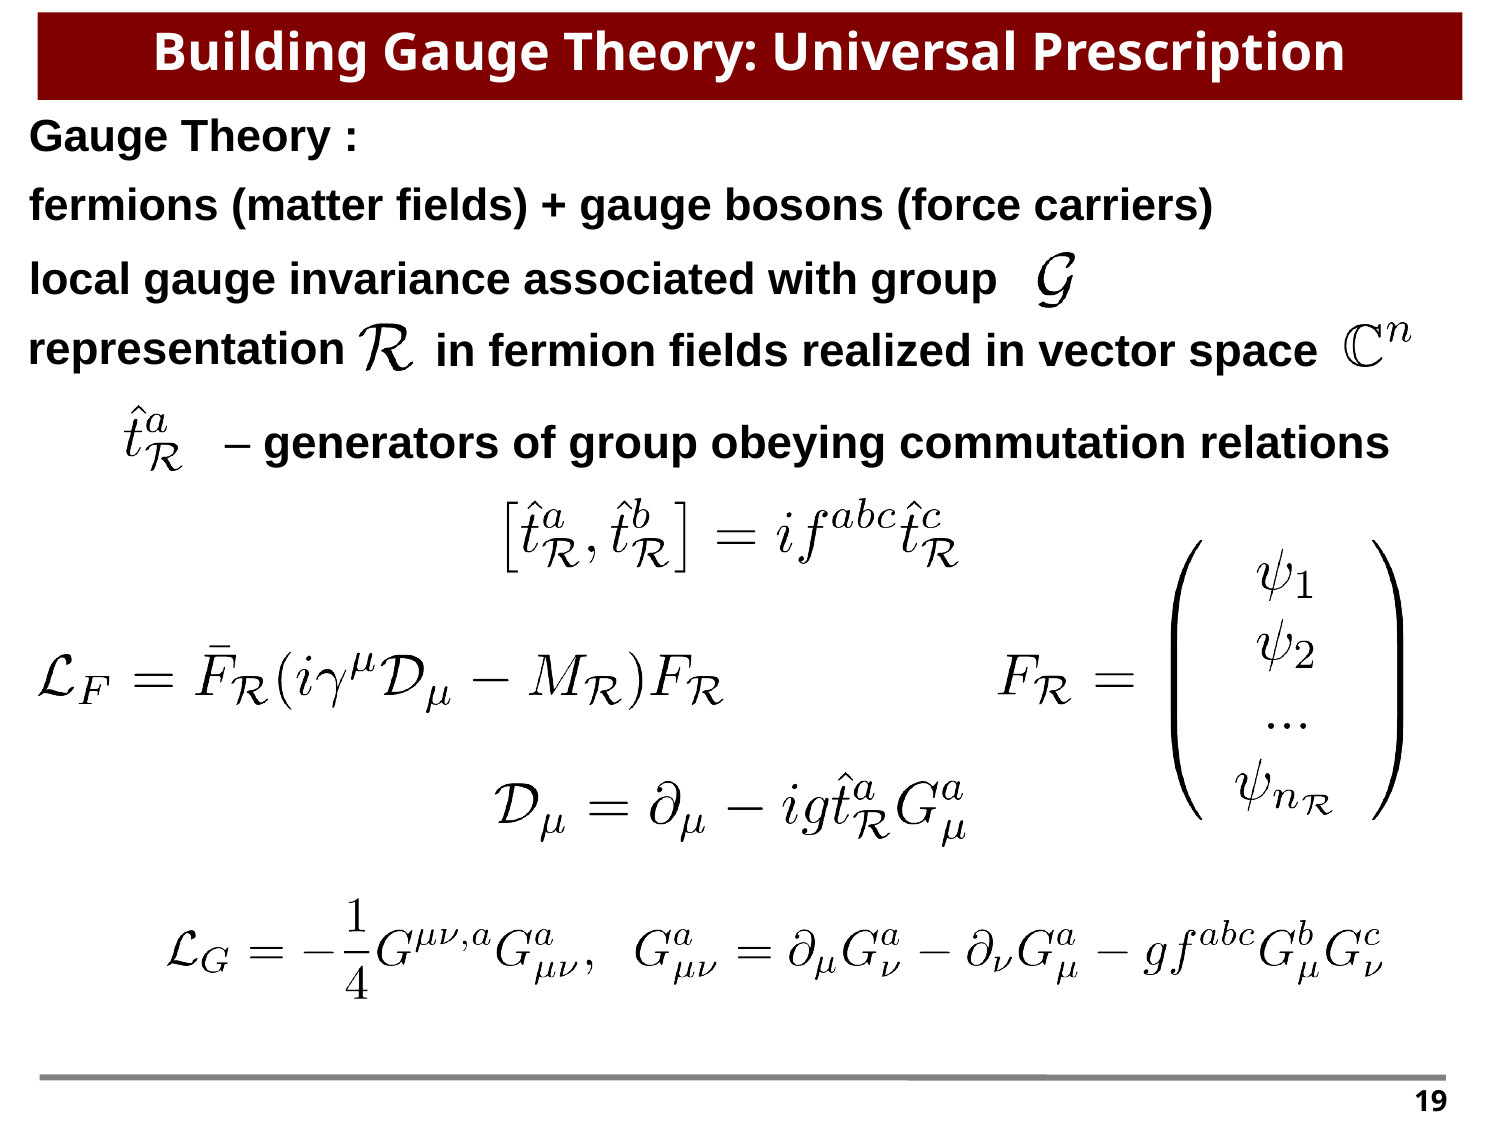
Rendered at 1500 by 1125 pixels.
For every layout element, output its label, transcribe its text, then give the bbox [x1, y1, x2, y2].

picture [166, 898, 1383, 999]
list Gauge Theory : fermions (matter fields) + gauge bosons (force carriers) local gauge invariance associated with group [13, 105, 1420, 315]
title Building Gauge Theory: Universal Prescription [45, 12, 1456, 96]
picture [123, 404, 183, 471]
text_box – generators of group obeying commutation relations [210, 404, 1471, 475]
picture [494, 772, 965, 847]
text_box representation [12, 307, 449, 383]
text_box in fermion fields realized in vector space [420, 313, 1357, 384]
picture [358, 323, 414, 371]
picture [37, 645, 724, 713]
picture [997, 539, 1404, 820]
picture [506, 498, 959, 573]
picture [1344, 322, 1412, 367]
picture [1037, 252, 1075, 308]
